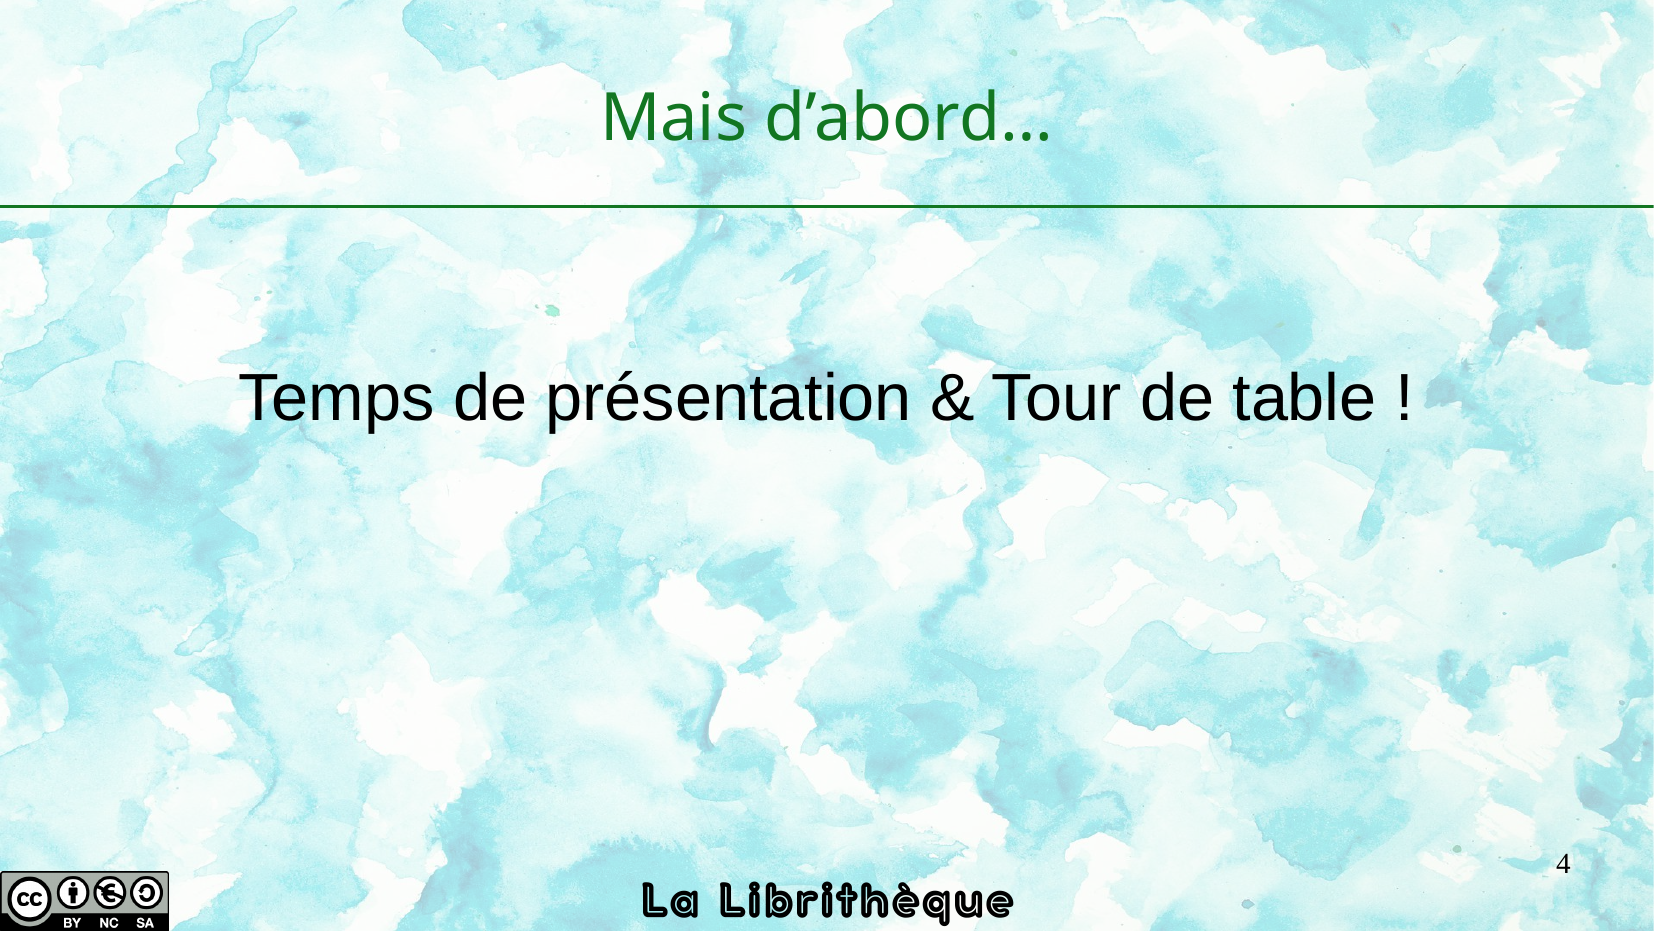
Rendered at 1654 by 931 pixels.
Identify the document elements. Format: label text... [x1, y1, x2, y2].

picture [628, 764, 1026, 931]
subtitle Temps de présentation & Tour de table ! [82, 37, 1571, 757]
picture [0, 871, 169, 931]
